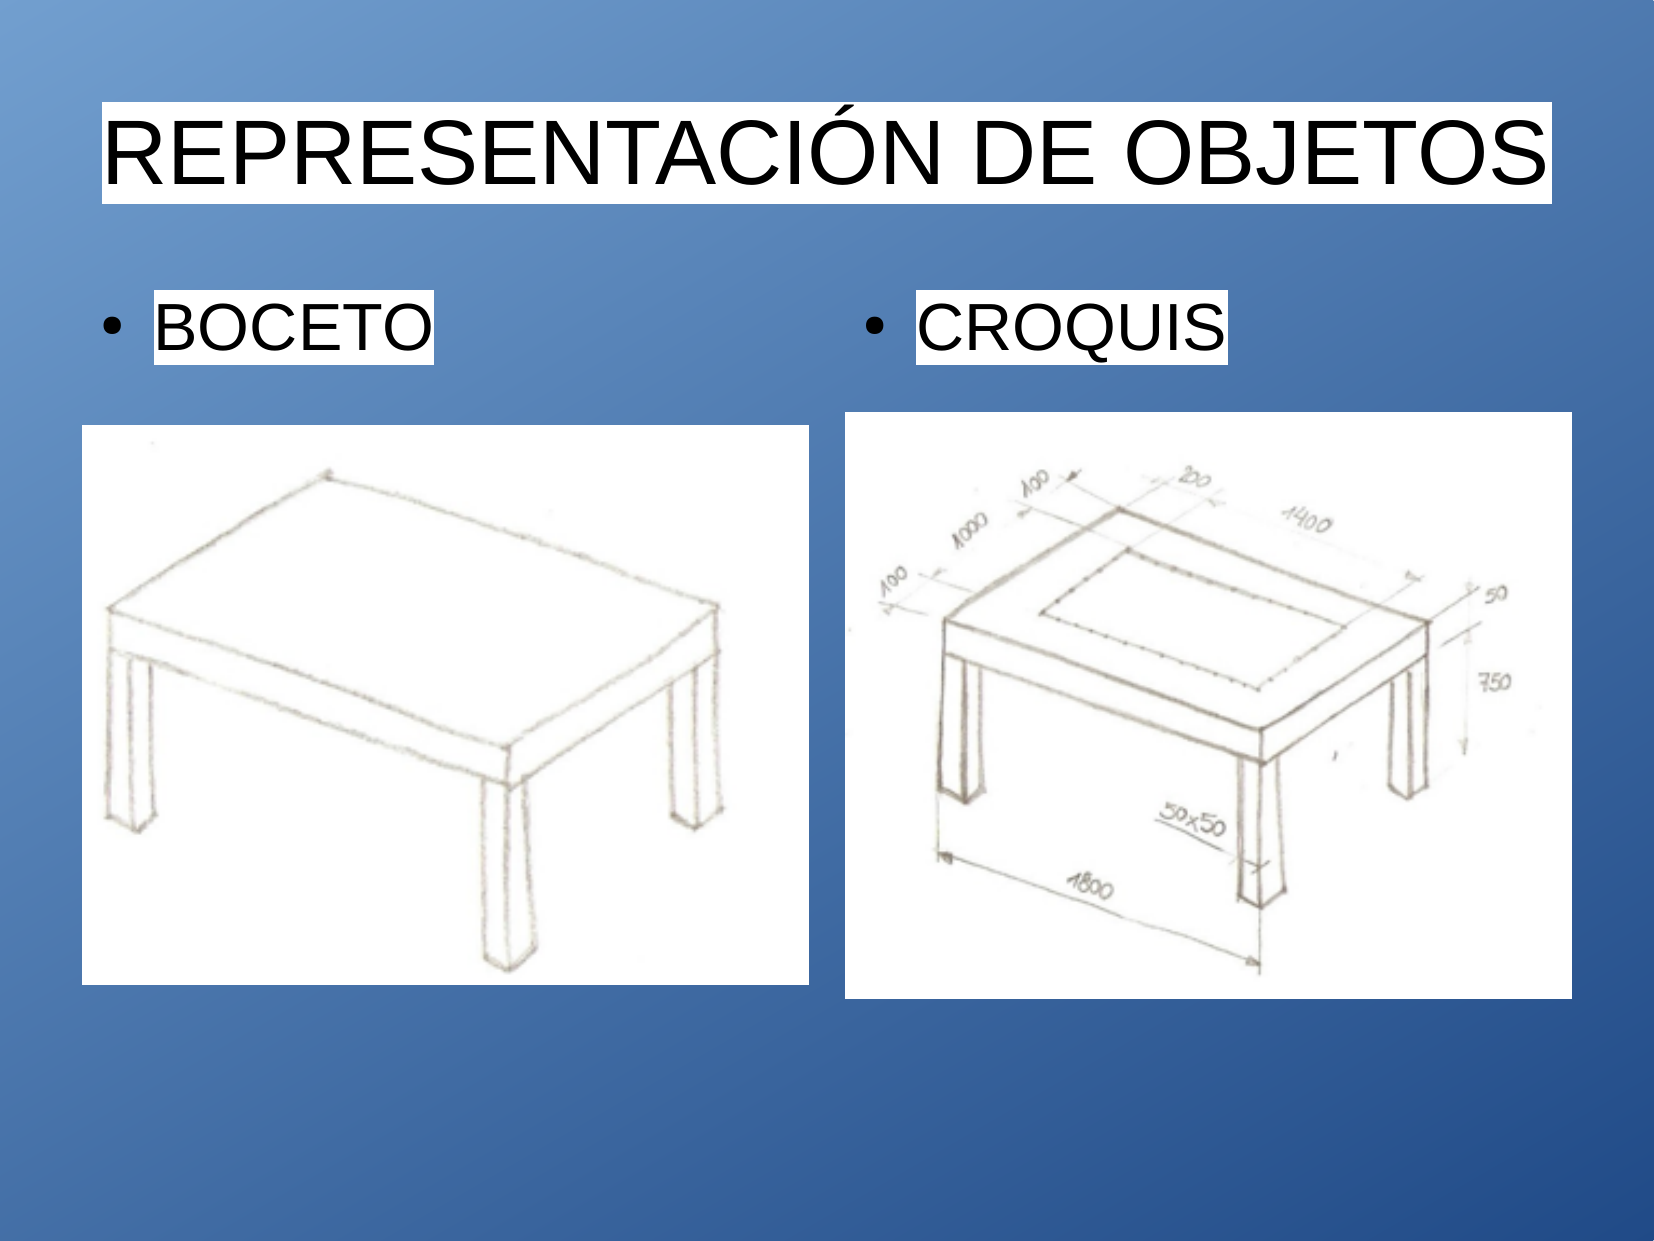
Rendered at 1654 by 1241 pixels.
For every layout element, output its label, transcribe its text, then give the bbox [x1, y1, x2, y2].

title REPRESENTACIÓN DE OBJETOS [82, 49, 1571, 257]
picture [82, 425, 809, 985]
list BOCETO [82, 290, 809, 402]
list CROQUIS [845, 290, 1572, 378]
picture [845, 412, 1572, 999]
